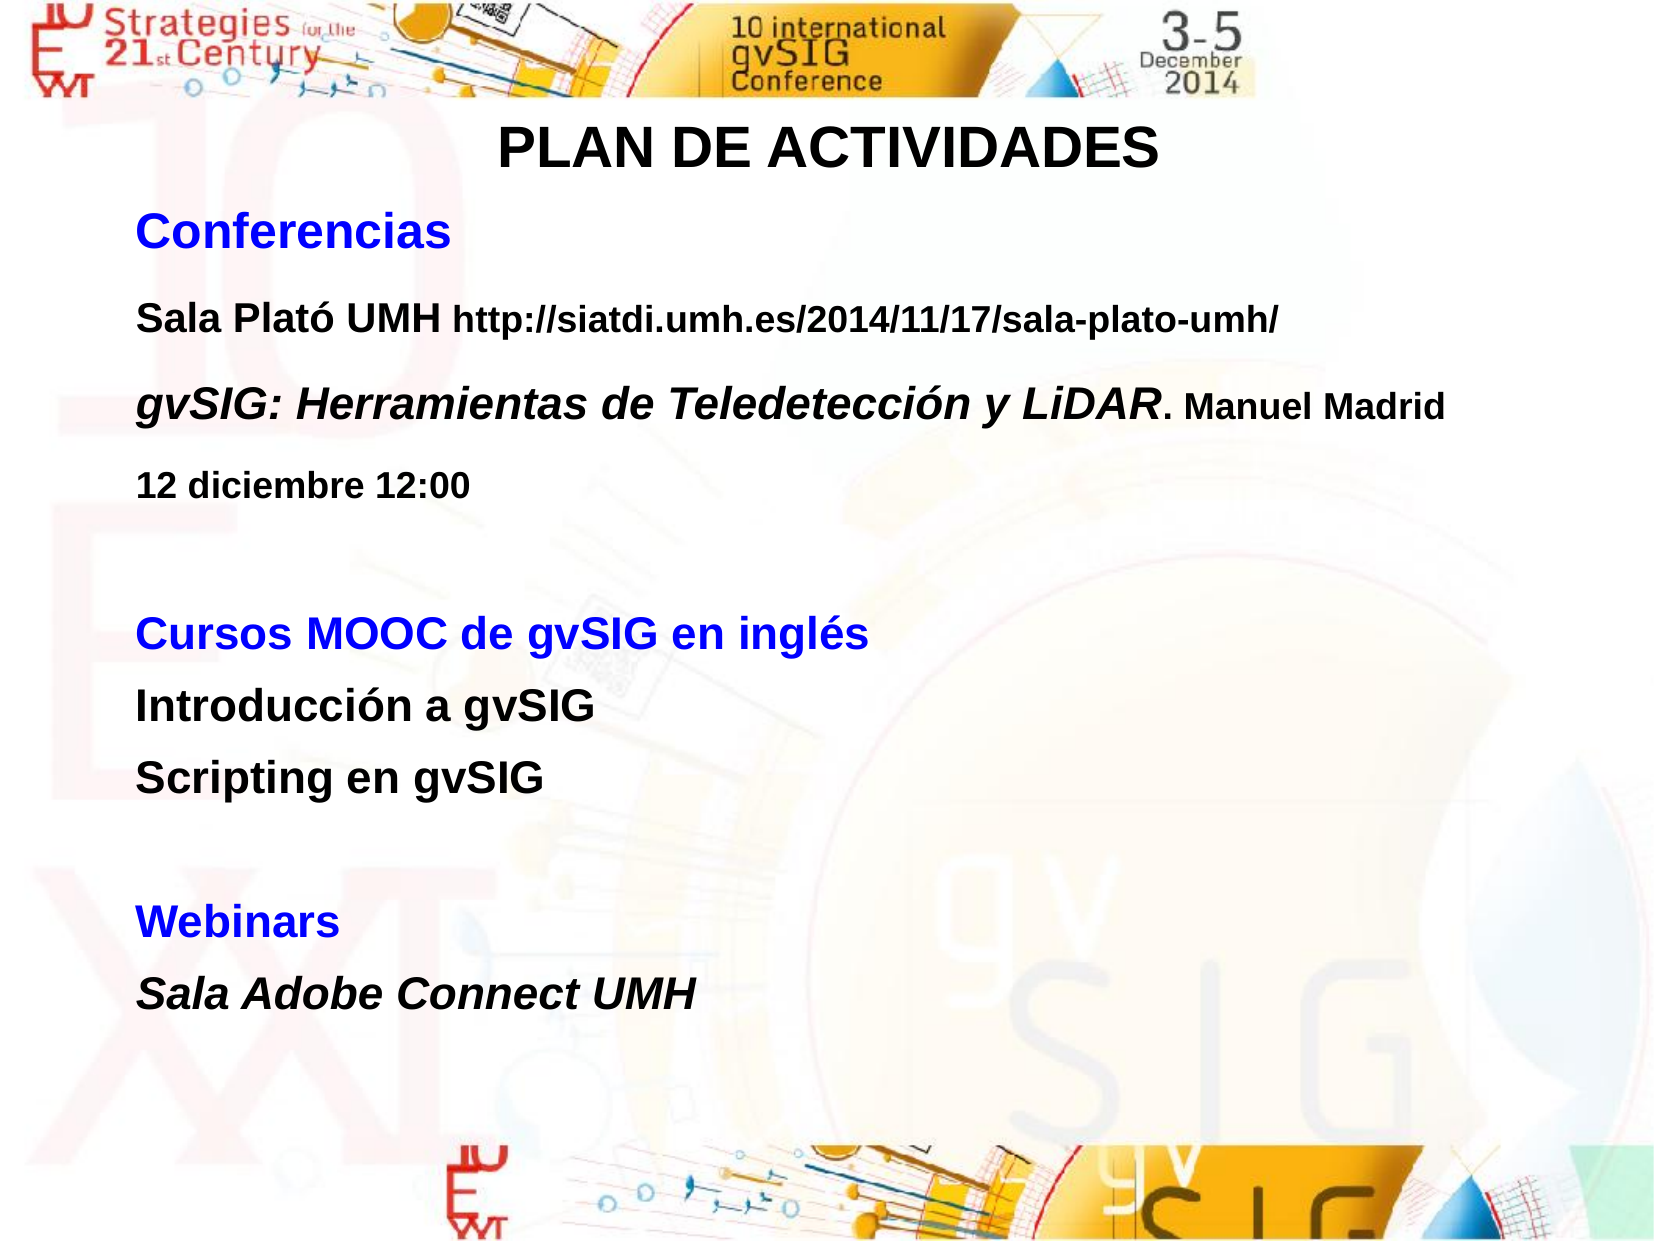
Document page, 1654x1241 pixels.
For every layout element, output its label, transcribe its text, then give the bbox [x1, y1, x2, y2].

list Conferencias Sala Plató UMH http://siatdi.umh.es/2014/11/17/sala-plato-umh/ gvSIG: Herramientas de Teledetección y LiDAR. Manuel Madrid 12 diciembre 12:00 Cursos MOOC de gvSIG en inglés Introducción a gvSIG Scripting en gvSIG Webinars Sala Adobe Connect UMH [135, 118, 1625, 1241]
picture [0, 0, 1654, 1241]
title PLAN DE ACTIVIDADES [85, 54, 1574, 242]
